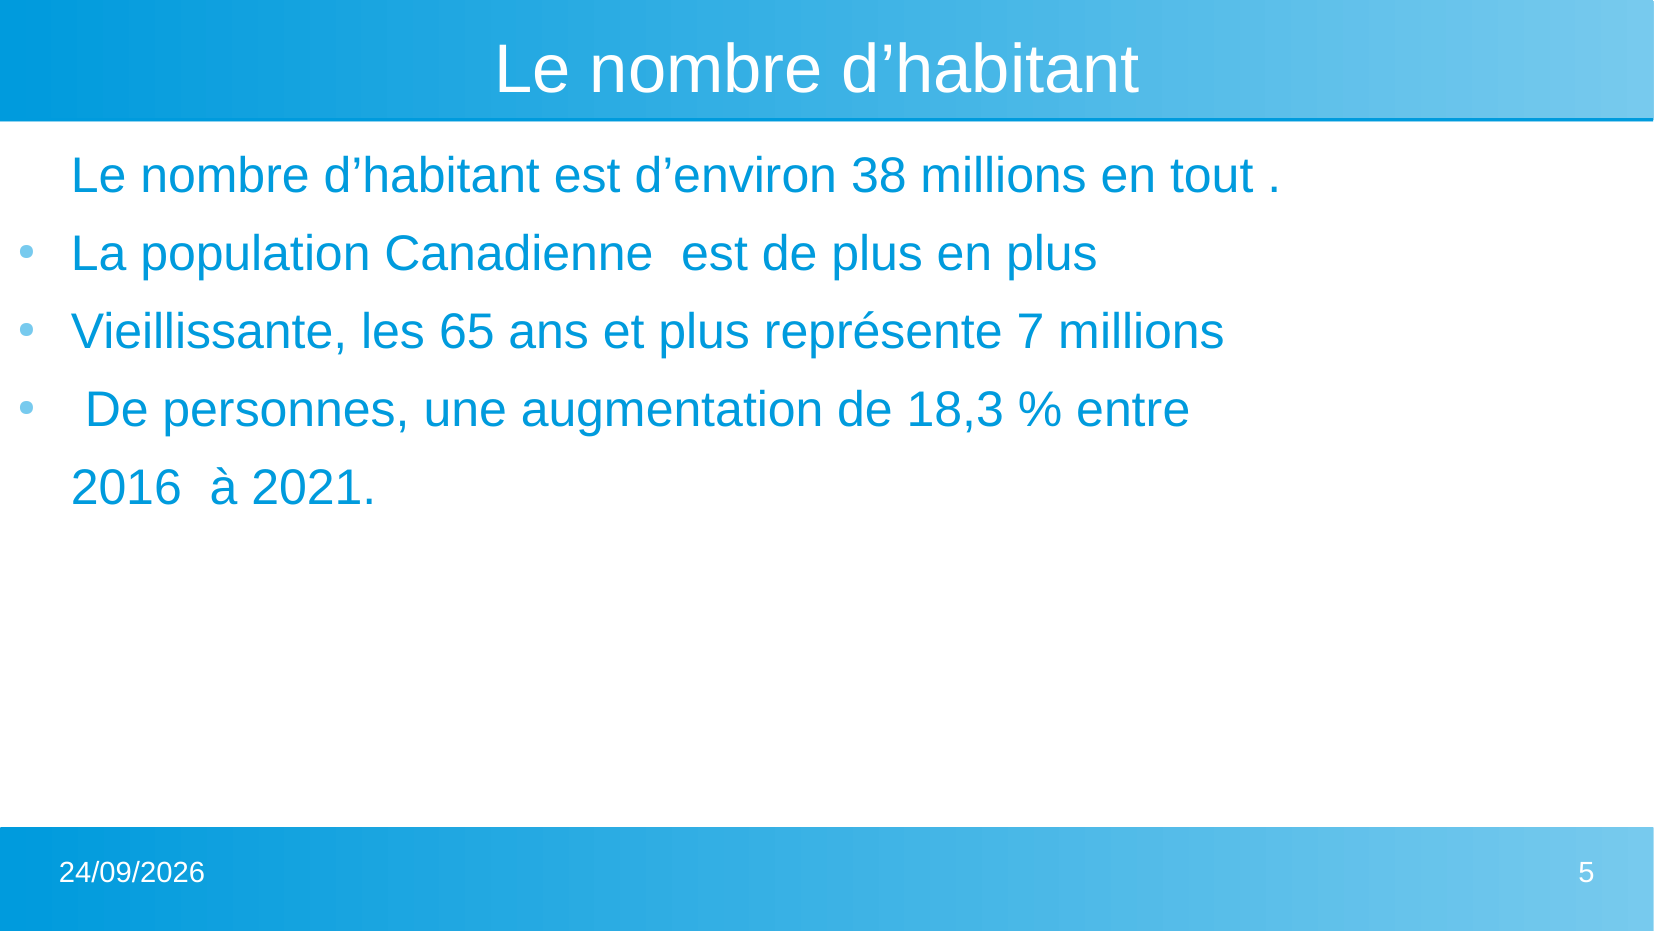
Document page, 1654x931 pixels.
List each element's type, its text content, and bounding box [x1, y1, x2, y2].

list Le nombre d’habitant est d’environ 38 millions en tout . La population Canadienne est de plus en plus Vieillissante, les 65 ans et plus représente 7 millions De personnes, une augmentation de 18,3 % entre 2016 à 2021. [0, 147, 1536, 739]
title Le nombre d’habitant [59, 29, 1595, 108]
